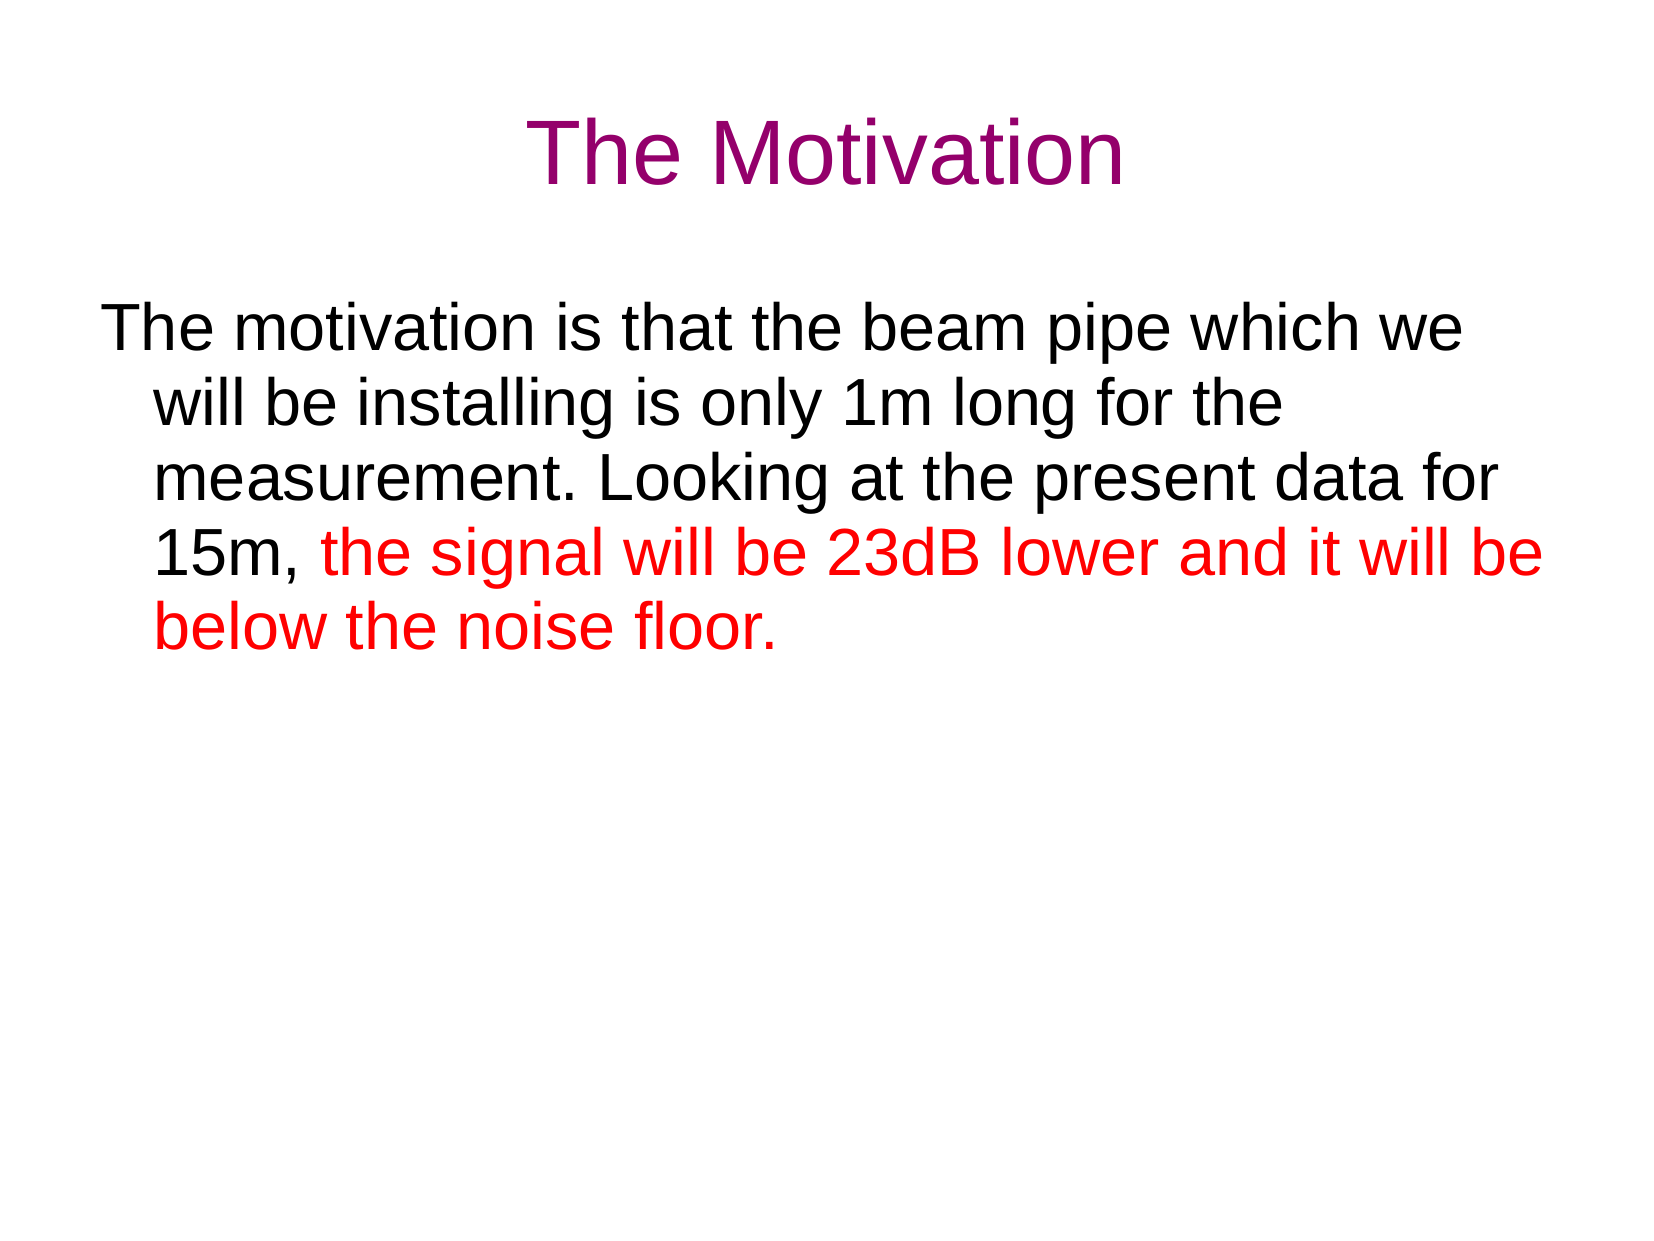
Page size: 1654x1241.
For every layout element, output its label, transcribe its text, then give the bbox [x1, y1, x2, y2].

title The Motivation [82, 49, 1571, 257]
list The motivation is that the beam pipe which we will be installing is only 1m long for the measurement. Looking at the present data for 15m, the signal will be 23dB lower and it will be below the noise floor. [82, 290, 1571, 1094]
